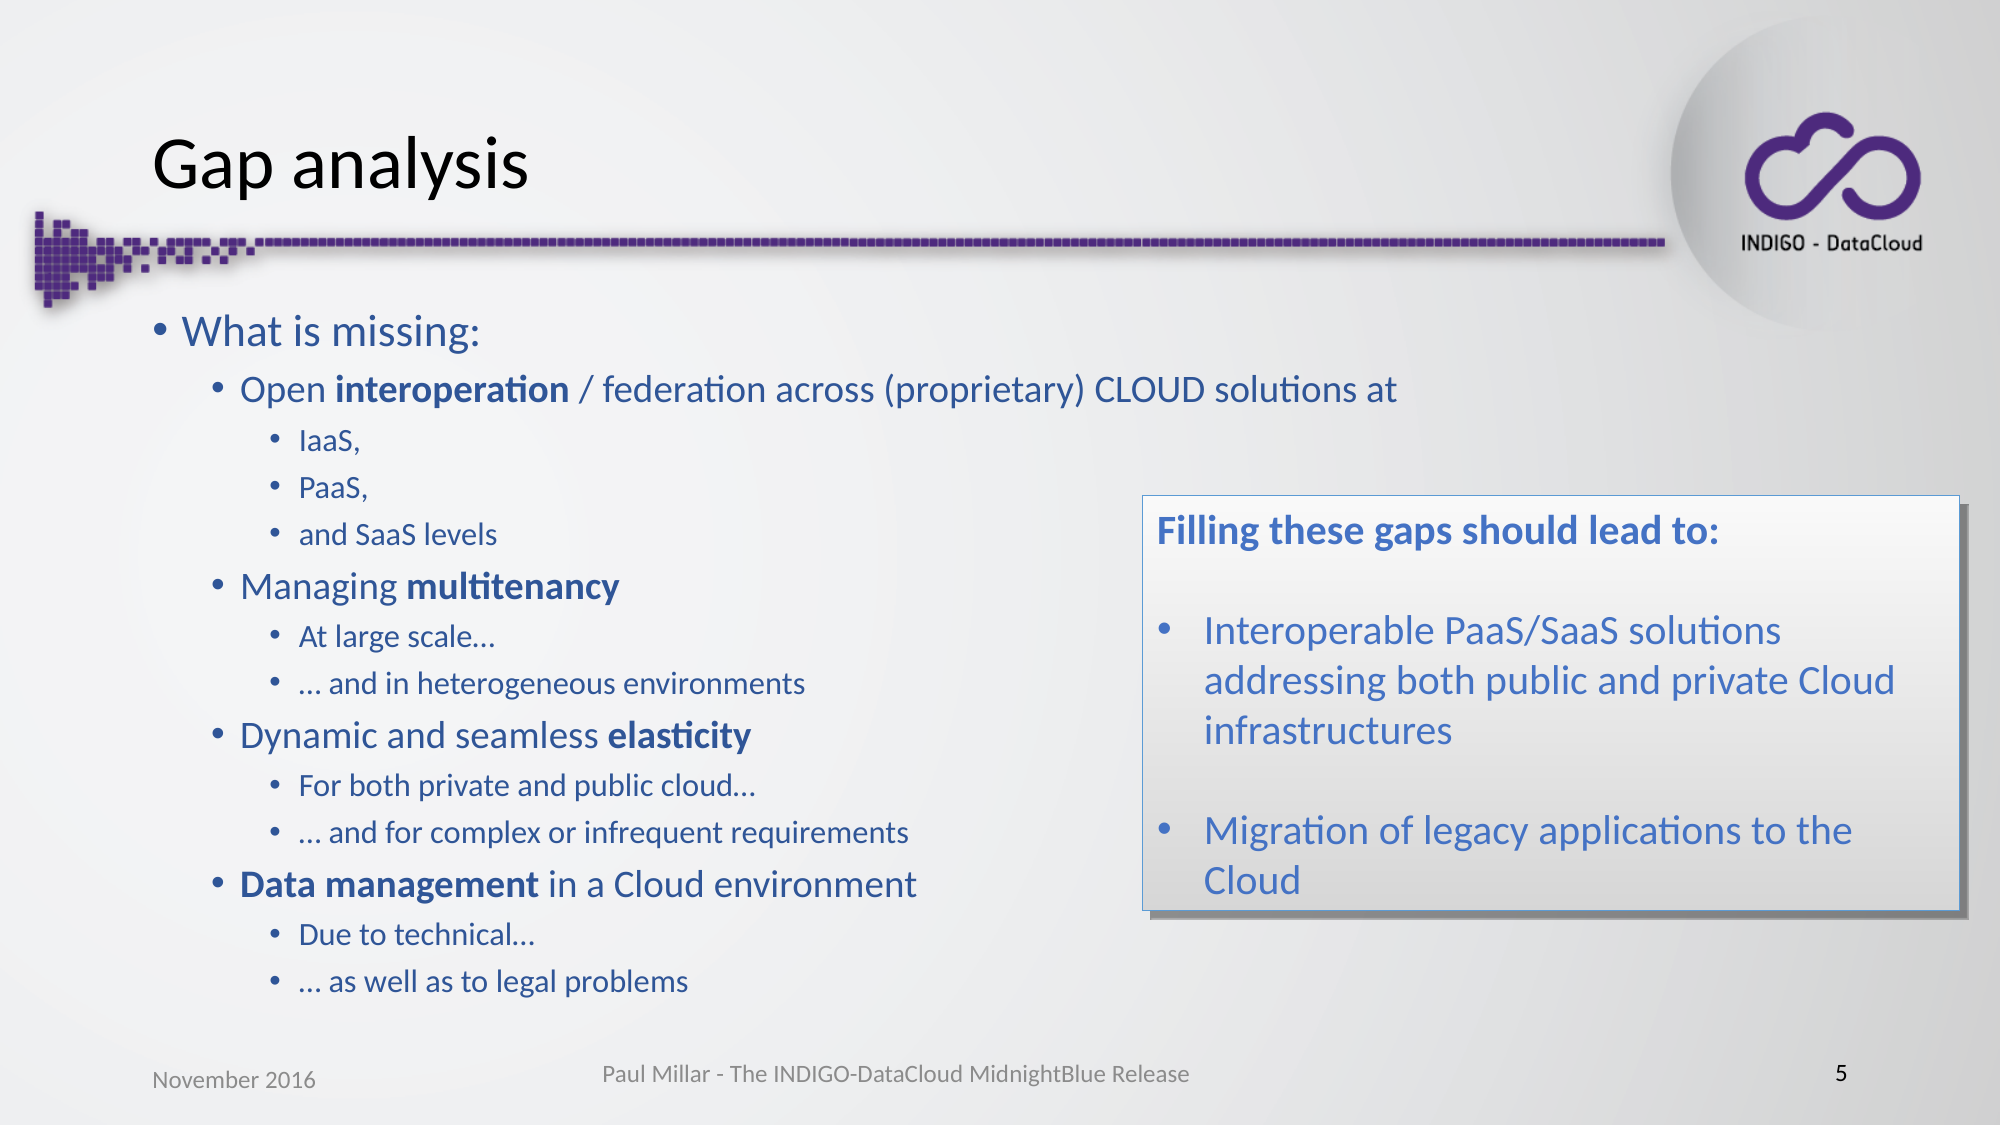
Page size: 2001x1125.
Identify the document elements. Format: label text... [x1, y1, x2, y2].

text_box Filling these gaps should lead to: Interoperable PaaS/SaaS solutions addressing both public and private Cloud infrastructures Migration of legacy applications to the Cloud [1142, 495, 1960, 911]
picture [0, 0, 2000, 1125]
slide_number <number> [1702, 1041, 1863, 1102]
slide_number November 2016 [137, 1048, 588, 1109]
title Gap analysis [137, 55, 1863, 273]
footer Paul Millar - The INDIGO-DataCloud MidnightBlue Release [587, 1042, 1413, 1103]
list What is missing: Open interoperation / federation across (proprietary) CLOUD solutions at IaaS, PaaS, and SaaS levels Managing multitenancy At large scale… … and in heterogeneous environments Dynamic and seamless elasticity For both private and public cloud… … and for complex or infrequent requirements Data management in a Cloud environment Due to technical… … as well as to legal problems [137, 299, 1863, 1014]
